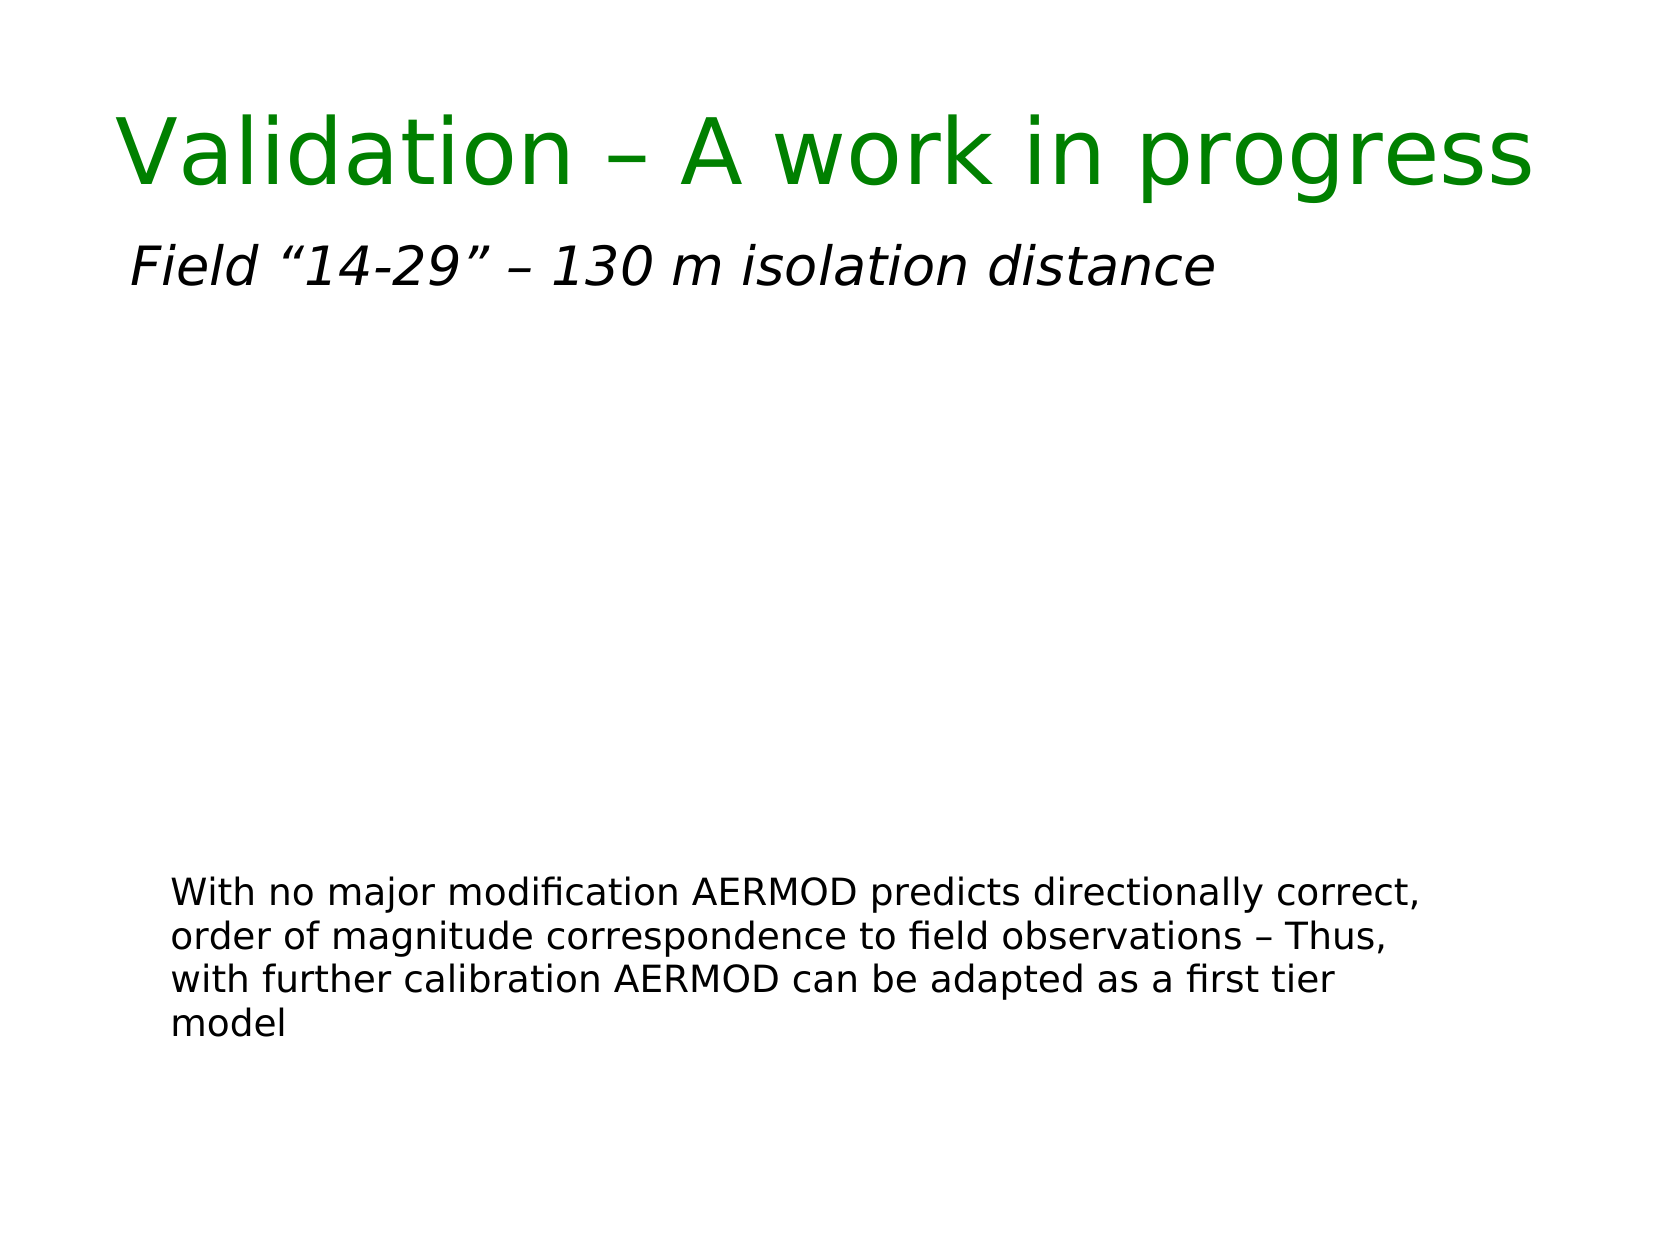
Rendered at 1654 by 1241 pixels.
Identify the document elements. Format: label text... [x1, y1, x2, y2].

text_box With no major modification AERMOD predicts directionally correct, order of magnitude correspondence to field observations – Thus, with further calibration AERMOD can be adapted as a first tier model [155, 863, 1471, 1053]
list Field “14-29” – 130 m isolation distance [112, 234, 1463, 301]
title Validation – A work in progress [82, 49, 1571, 257]
